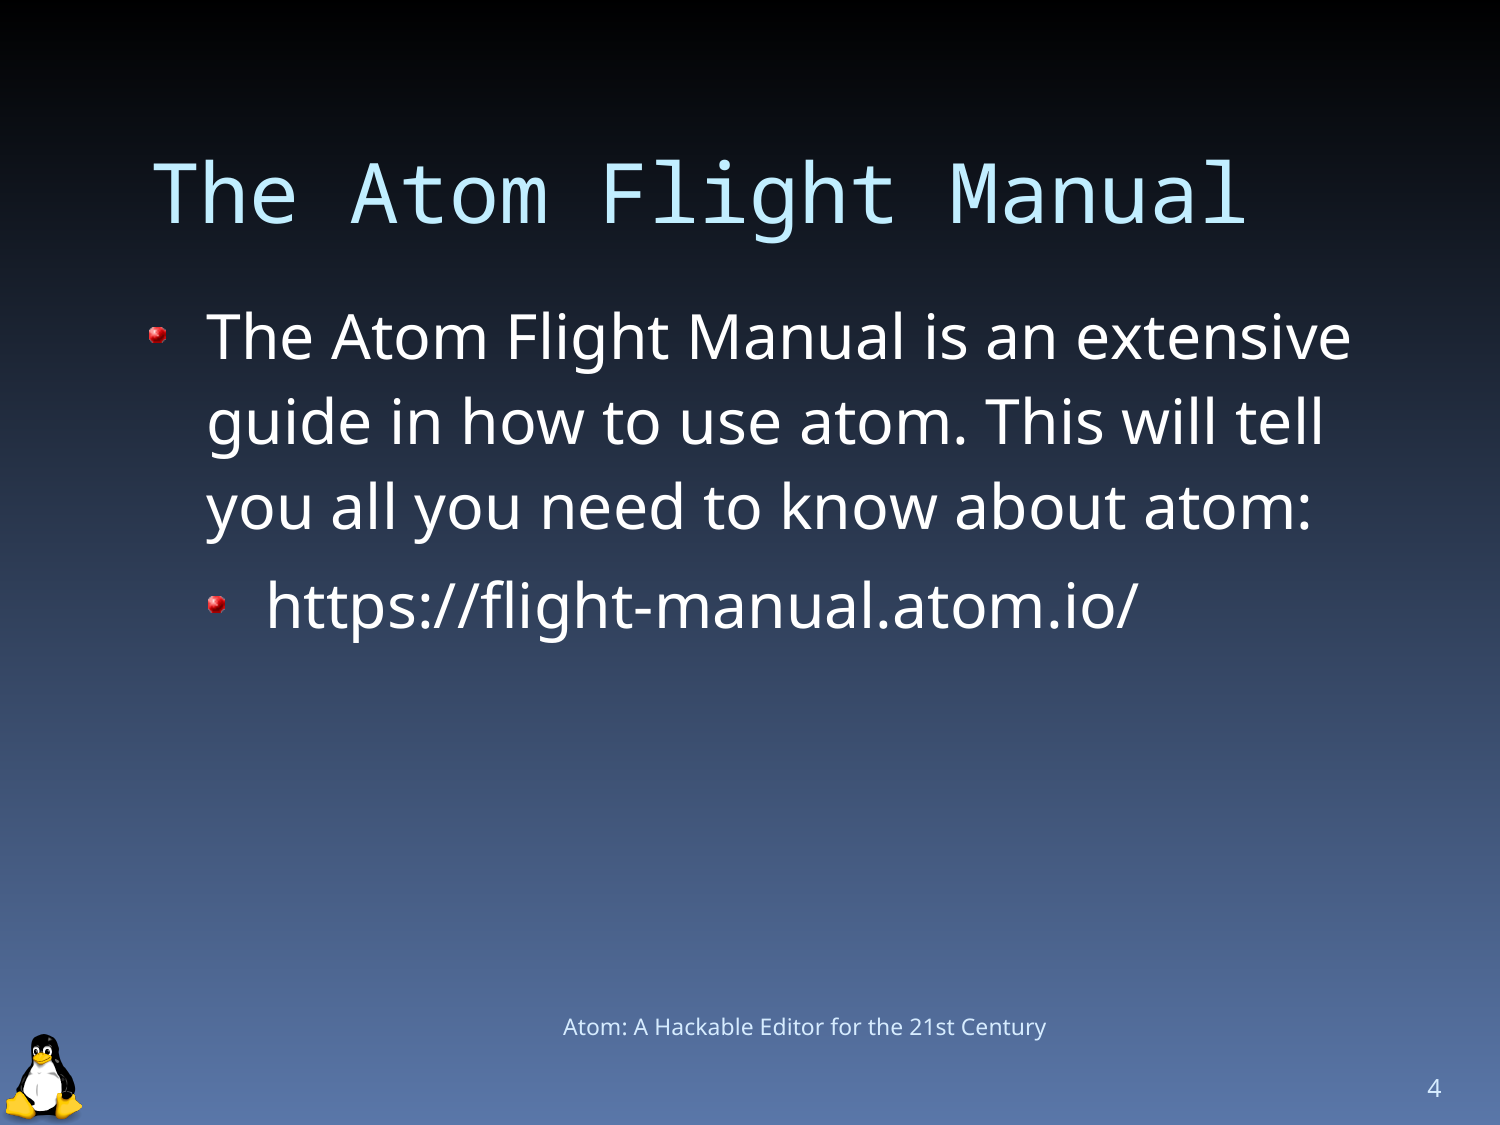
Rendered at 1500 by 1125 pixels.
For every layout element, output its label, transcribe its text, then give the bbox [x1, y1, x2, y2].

picture [0, 1034, 82, 1125]
title The Atom Flight Manual [149, 84, 1425, 292]
list The Atom Flight Manual is an extensive guide in how to use atom. This will tell you all you need to know about atom: https://flight-manual.atom.io/ [149, 292, 1425, 946]
